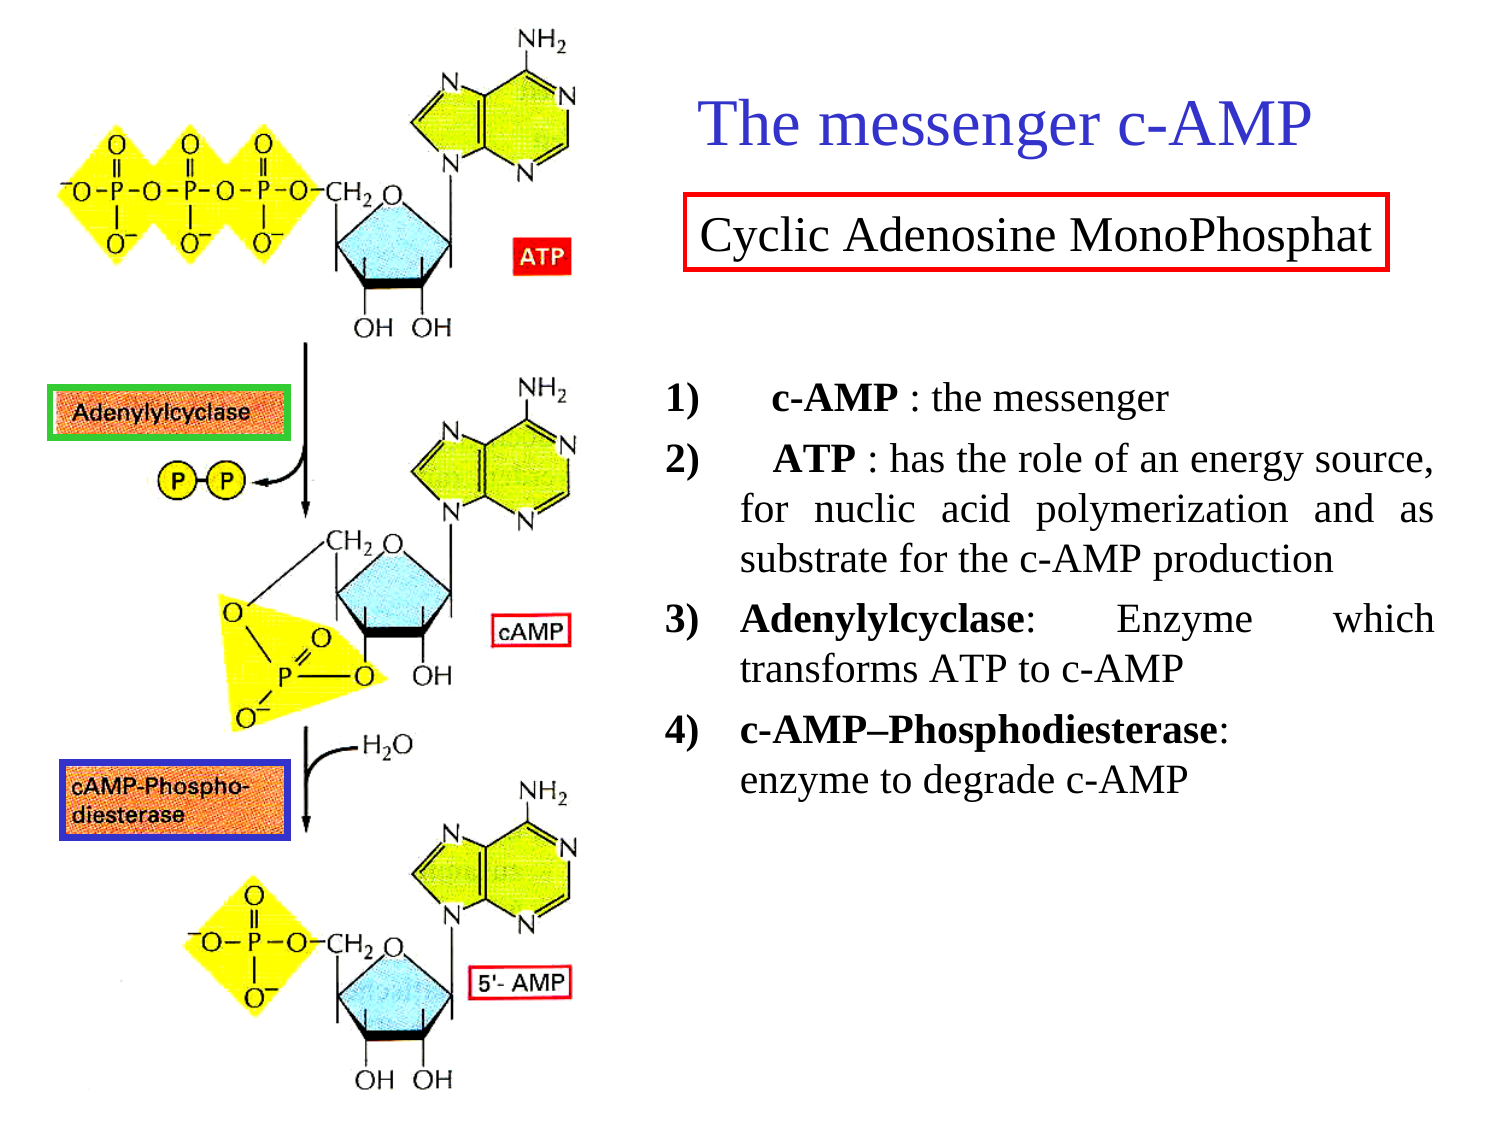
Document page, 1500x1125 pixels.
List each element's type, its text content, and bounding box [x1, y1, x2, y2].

text_box 1) c-AMP : the messenger 2) ATP : has the role of an energy source, for nuclic acid polymerization and as substrate for the c-AMP production Adenylylcyclase: Enzyme which transforms ATP to c-AMP c-AMP–Phosphodiesterase: enzyme to degrade c-AMP [650, 362, 1450, 870]
title The messenger c-AMP [639, 24, 1438, 213]
text_box Cyclic Adenosine MonoPhosphat [684, 194, 1388, 270]
picture [12, 0, 639, 1101]
